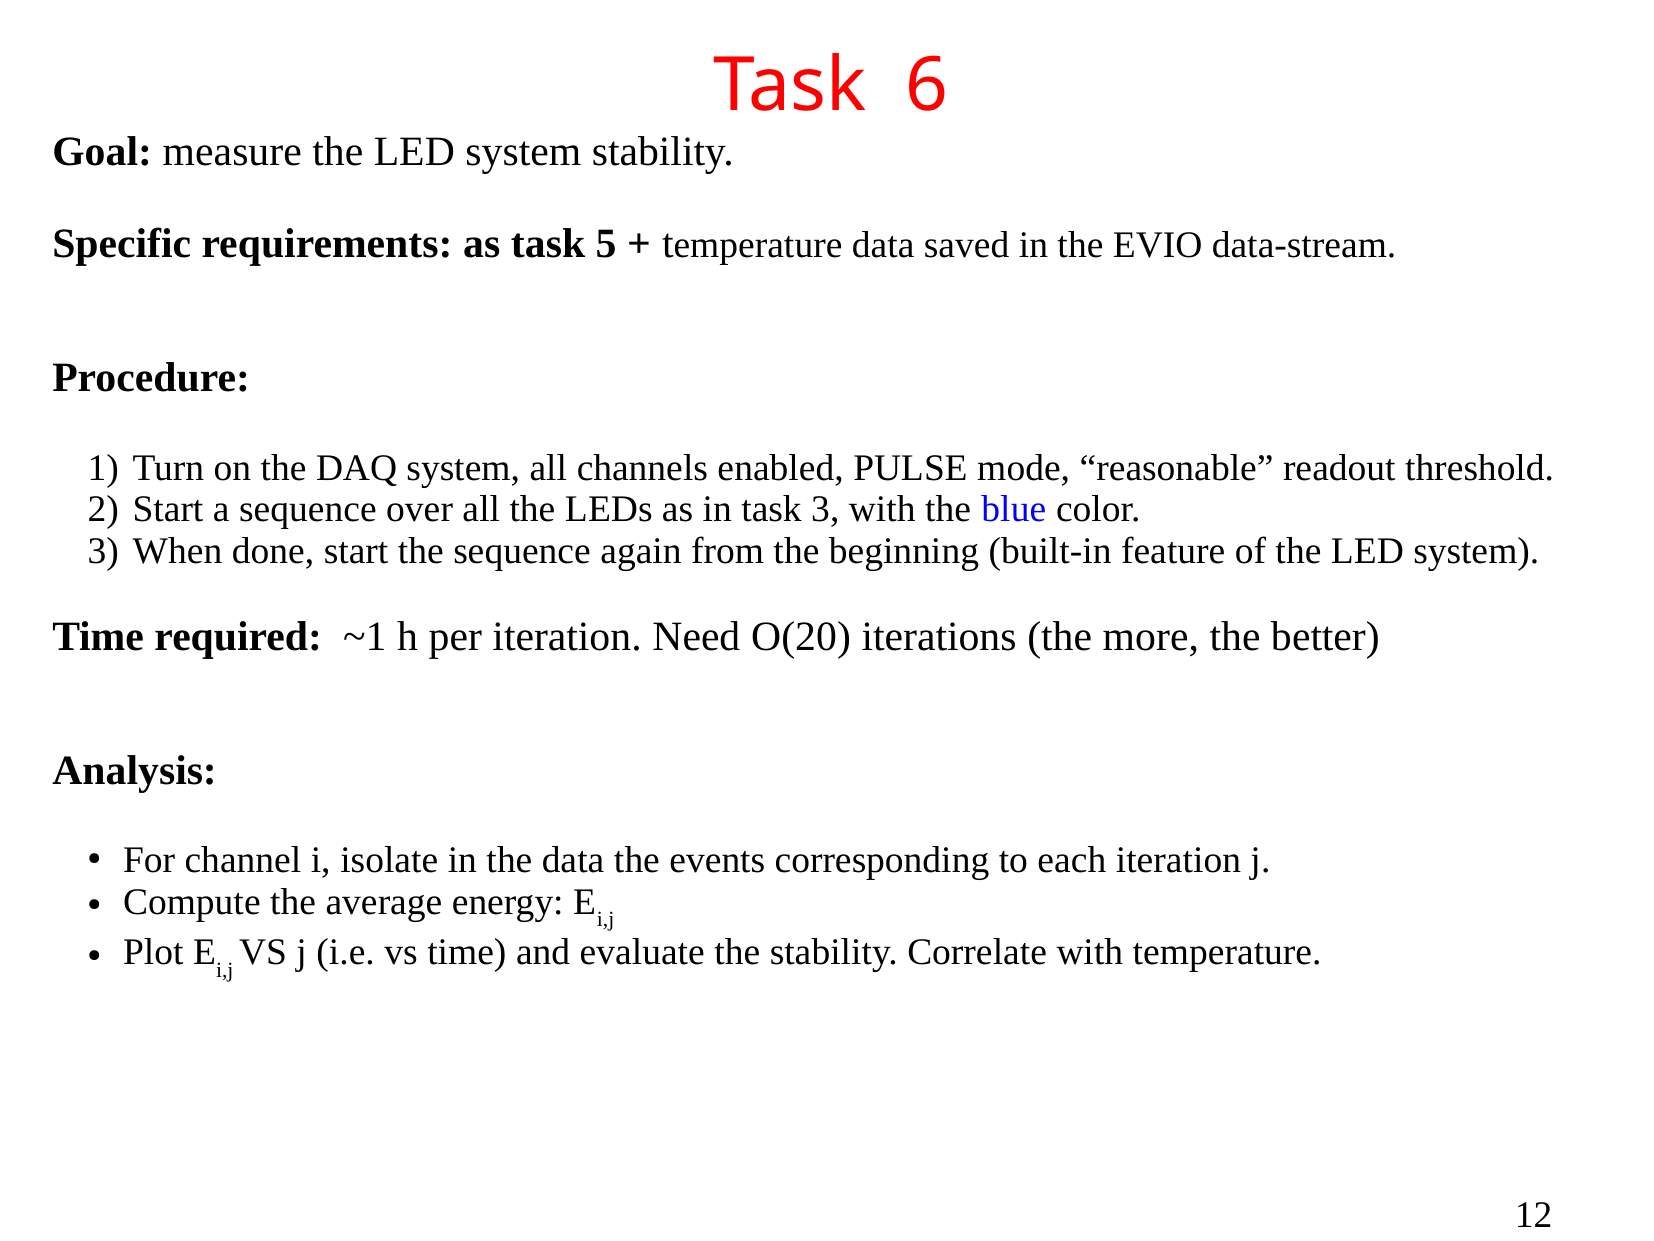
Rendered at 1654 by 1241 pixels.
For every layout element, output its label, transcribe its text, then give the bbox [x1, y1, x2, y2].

text_box Goal: measure the LED system stability. Specific requirements: as task 5 + temperature data saved in the EVIO data-stream. Procedure: Turn on the DAQ system, all channels enabled, PULSE mode, “reasonable” readout threshold. Start a sequence over all the LEDs as in task 3, with the blue color. When done, start the sequence again from the beginning (built-in feature of the LED system). Time required: ~1 h per iteration. Need O(20) iterations (the more, the better) Analysis: For channel i, isolate in the data the events corresponding to each iteration j. Compute the average energy: Ei,j Plot Ei,j VS j (i.e. vs time) and evaluate the stability. Correlate with temperature. [37, 120, 1654, 1241]
title Task 6 [86, 11, 1576, 120]
